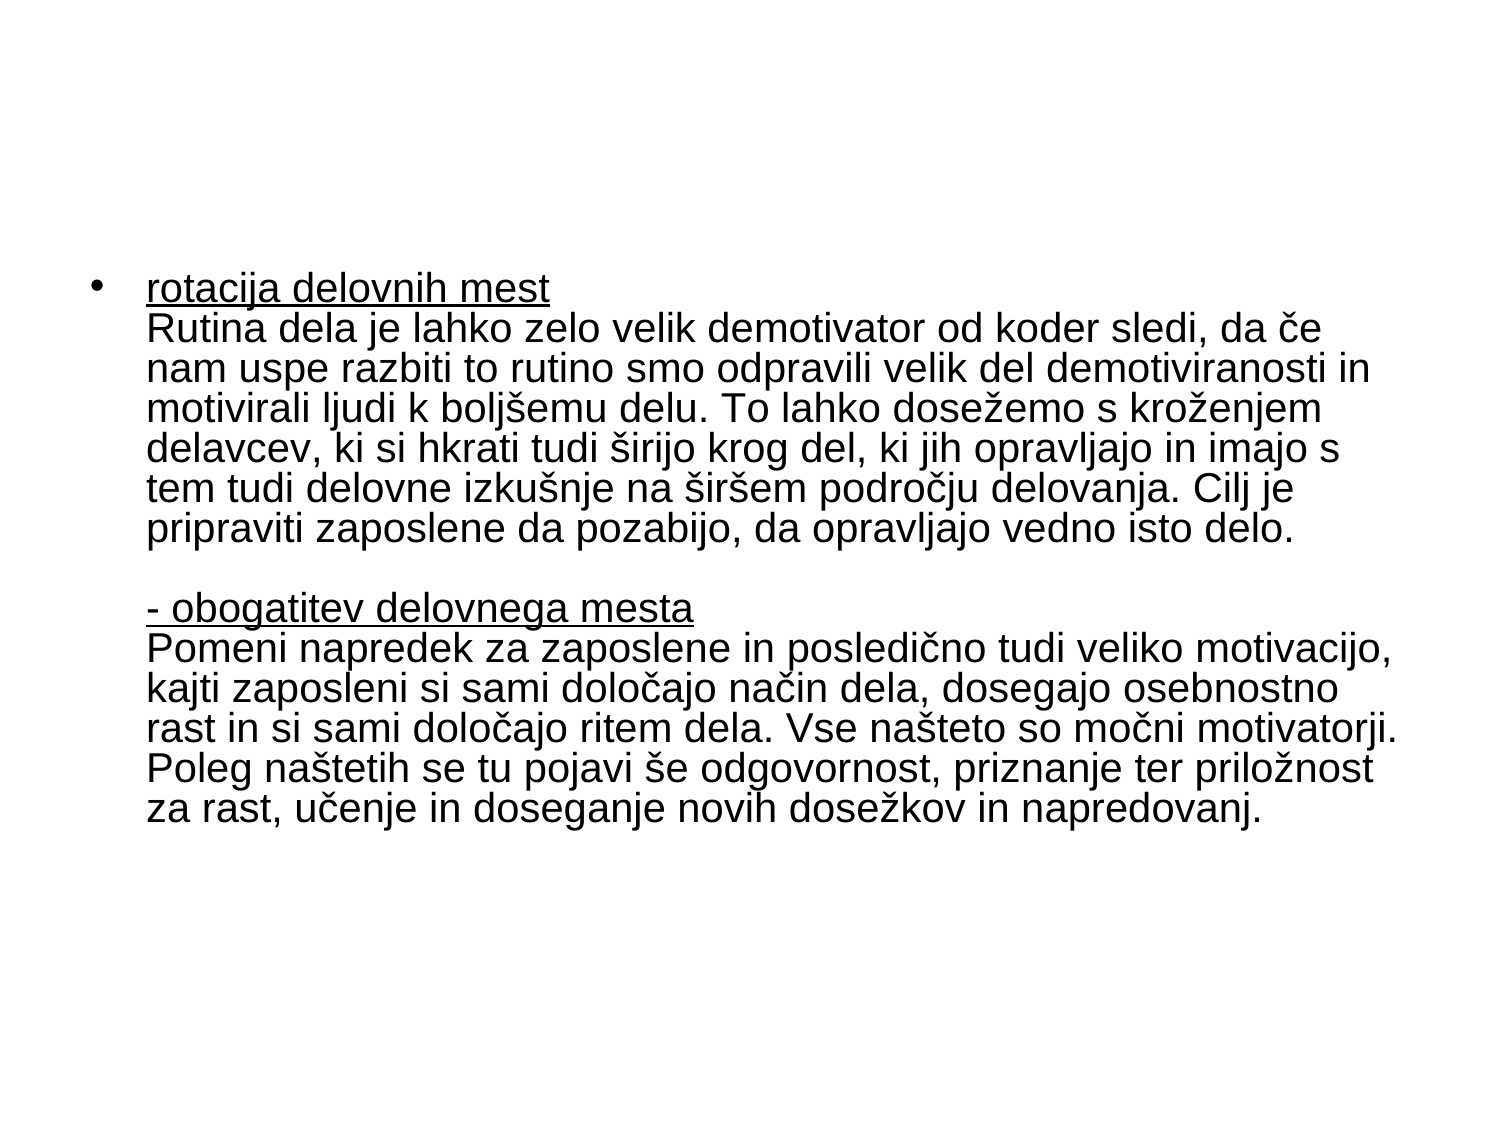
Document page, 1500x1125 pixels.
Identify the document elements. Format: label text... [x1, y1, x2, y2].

list rotacija delovnih mest Rutina dela je lahko zelo velik demotivator od koder sledi, da če nam uspe razbiti to rutino smo odpravili velik del demotiviranosti in motivirali ljudi k boljšemu delu. To lahko dosežemo s kroženjem delavcev, ki si hkrati tudi širijo krog del, ki jih opravljajo in imajo s tem tudi delovne izkušnje na širšem področju delovanja. Cilj je pripraviti zaposlene da pozabijo, da opravljajo vedno isto delo. - obogatitev delovnega mesta Pomeni napredek za zaposlene in posledično tudi veliko motivacijo, kajti zaposleni si sami določajo način dela, dosegajo osebnostno rast in si sami določajo ritem dela. Vse našteto so močni motivatorji. Poleg naštetih se tu pojavi še odgovornost, priznanje ter priložnost za rast, učenje in doseganje novih dosežkov in napredovanj. [75, 262, 1426, 1006]
